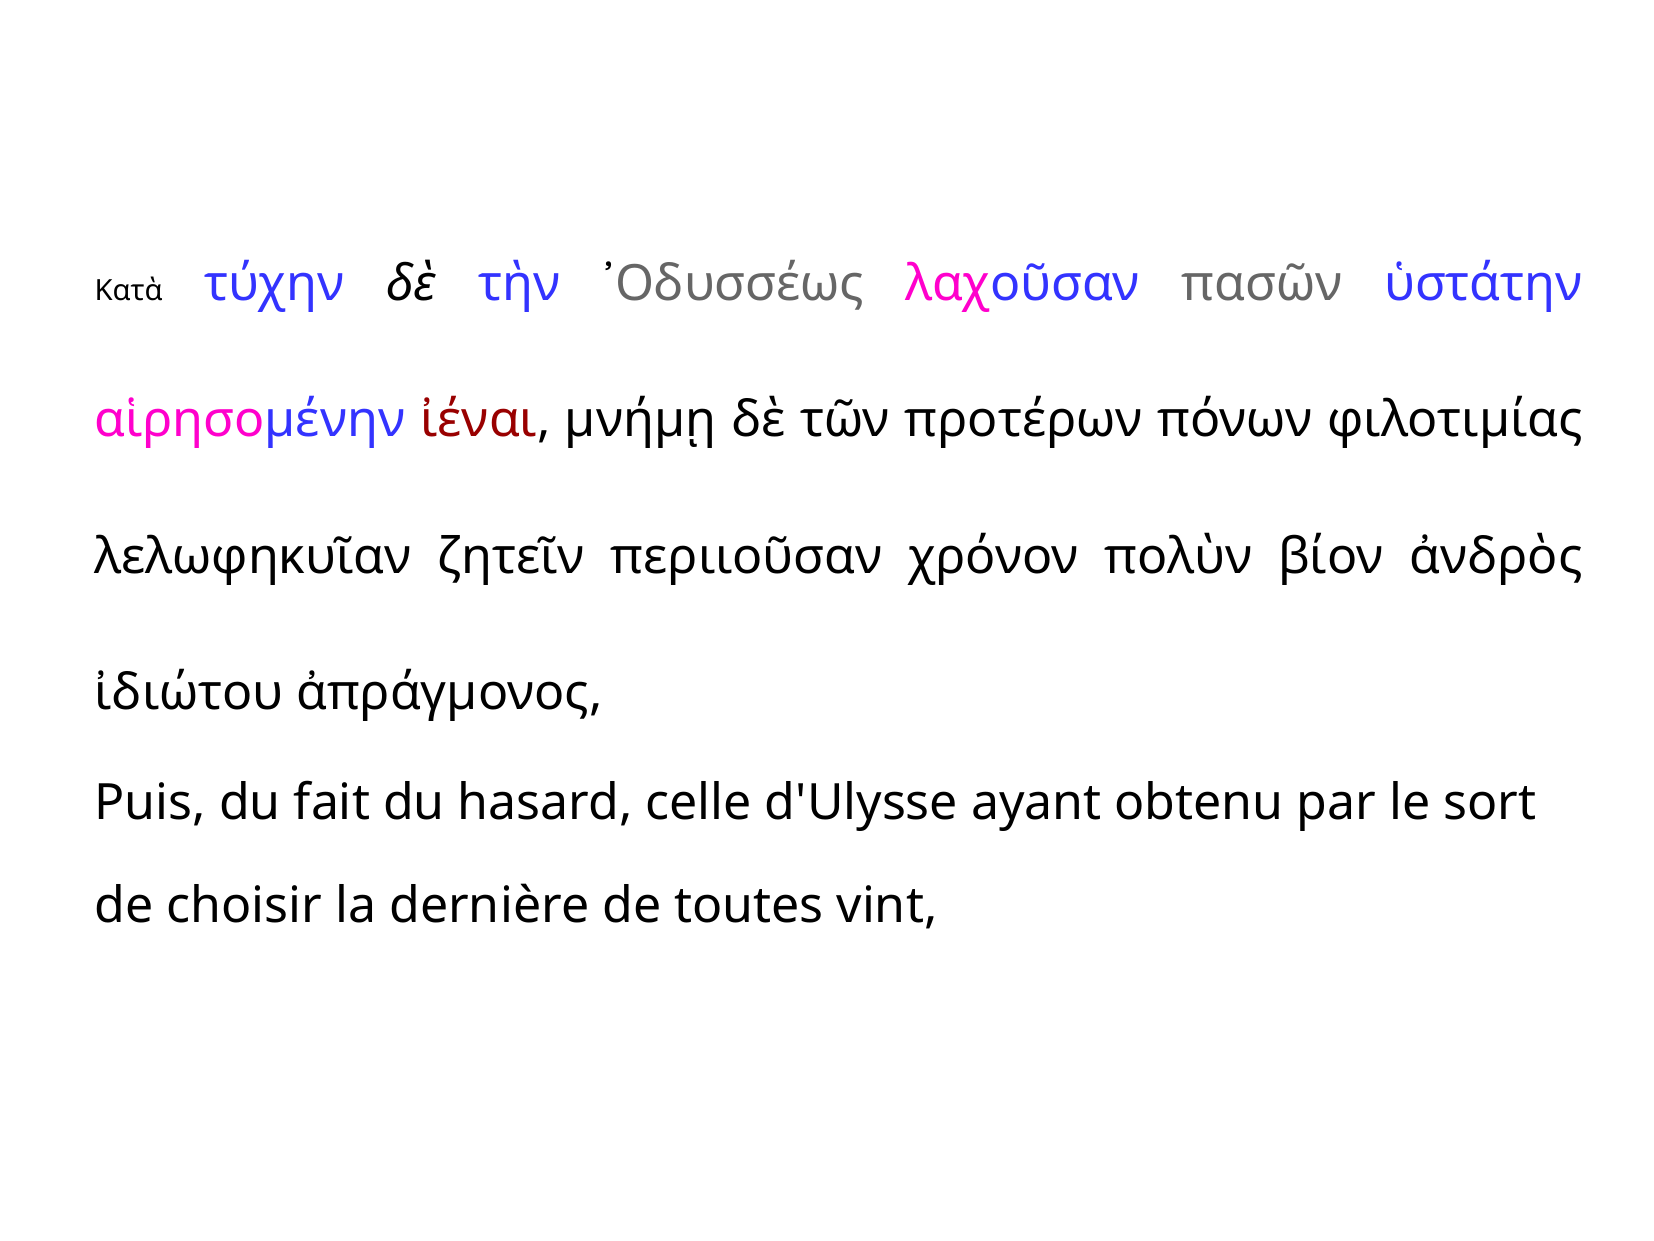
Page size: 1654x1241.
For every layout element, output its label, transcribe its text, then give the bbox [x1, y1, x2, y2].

title Κατὰ τύχην δὲ τὴν ᾿Οδυσσέως λαχοῦσαν πασῶν ὑστάτην αἱρησομένην ἰέναι, μνήμῃ δὲ τῶν προτέρων πόνων φιλοτιμίας λελωφηκυῖαν ζητεῖν περιιοῦσαν χρόνον πολὺν βίον ἀνδρὸς ἰδιώτου ἀπράγμονος, [94, 192, 1583, 711]
list Puis, du fait du hasard, celle d'Ulysse ayant obtenu par le sort de choisir la dernière de toutes vint, [94, 732, 1583, 1155]
